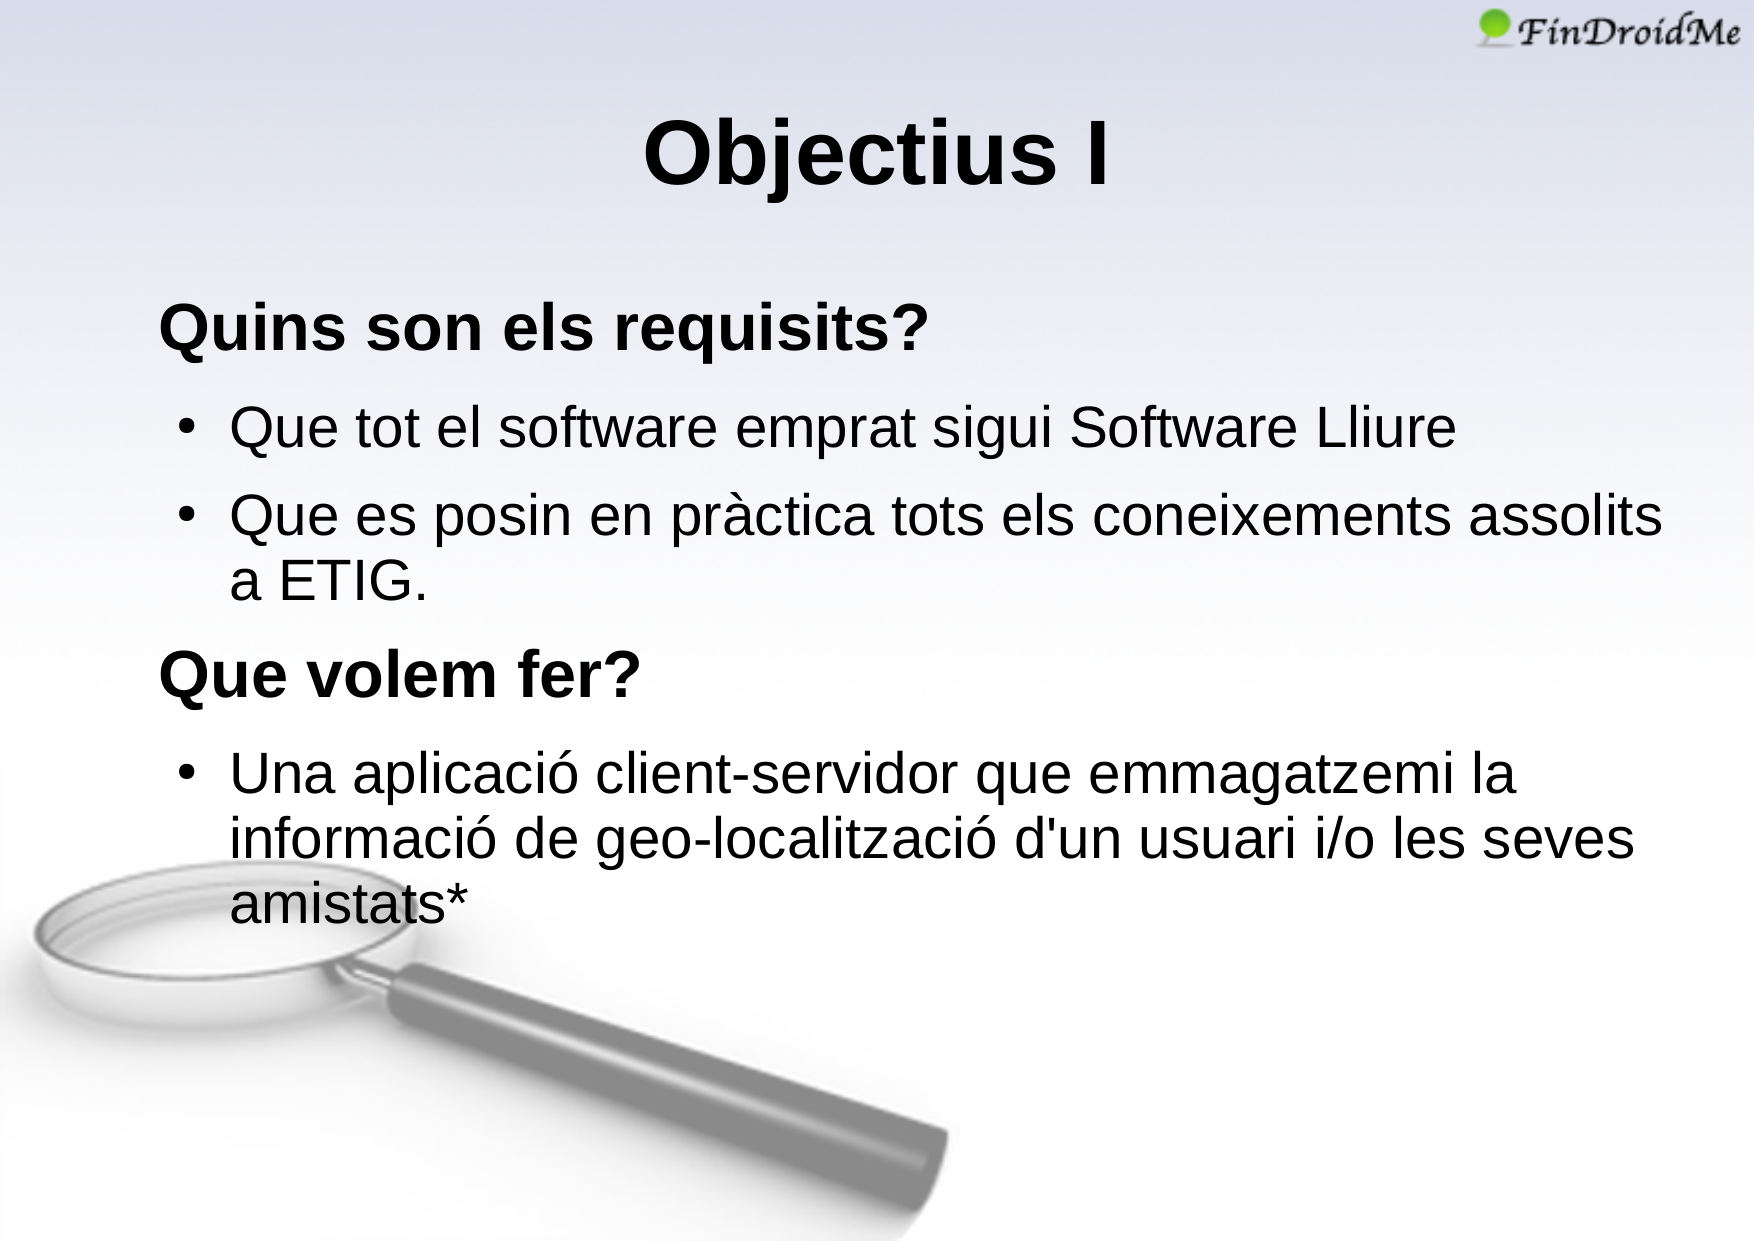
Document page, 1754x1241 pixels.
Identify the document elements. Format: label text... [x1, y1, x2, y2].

picture [0, 0, 1754, 1241]
list Quins son els requisits? Que tot el software emprat sigui Software Lliure Que es posin en pràctica tots els coneixements assolits a ETIG. Que volem fer? Una aplicació client-servidor que emmagatzemi la informació de geo-localització d'un usuari i/o les seves amistats* [87, 290, 1667, 1109]
title Objectius I [87, 49, 1667, 257]
